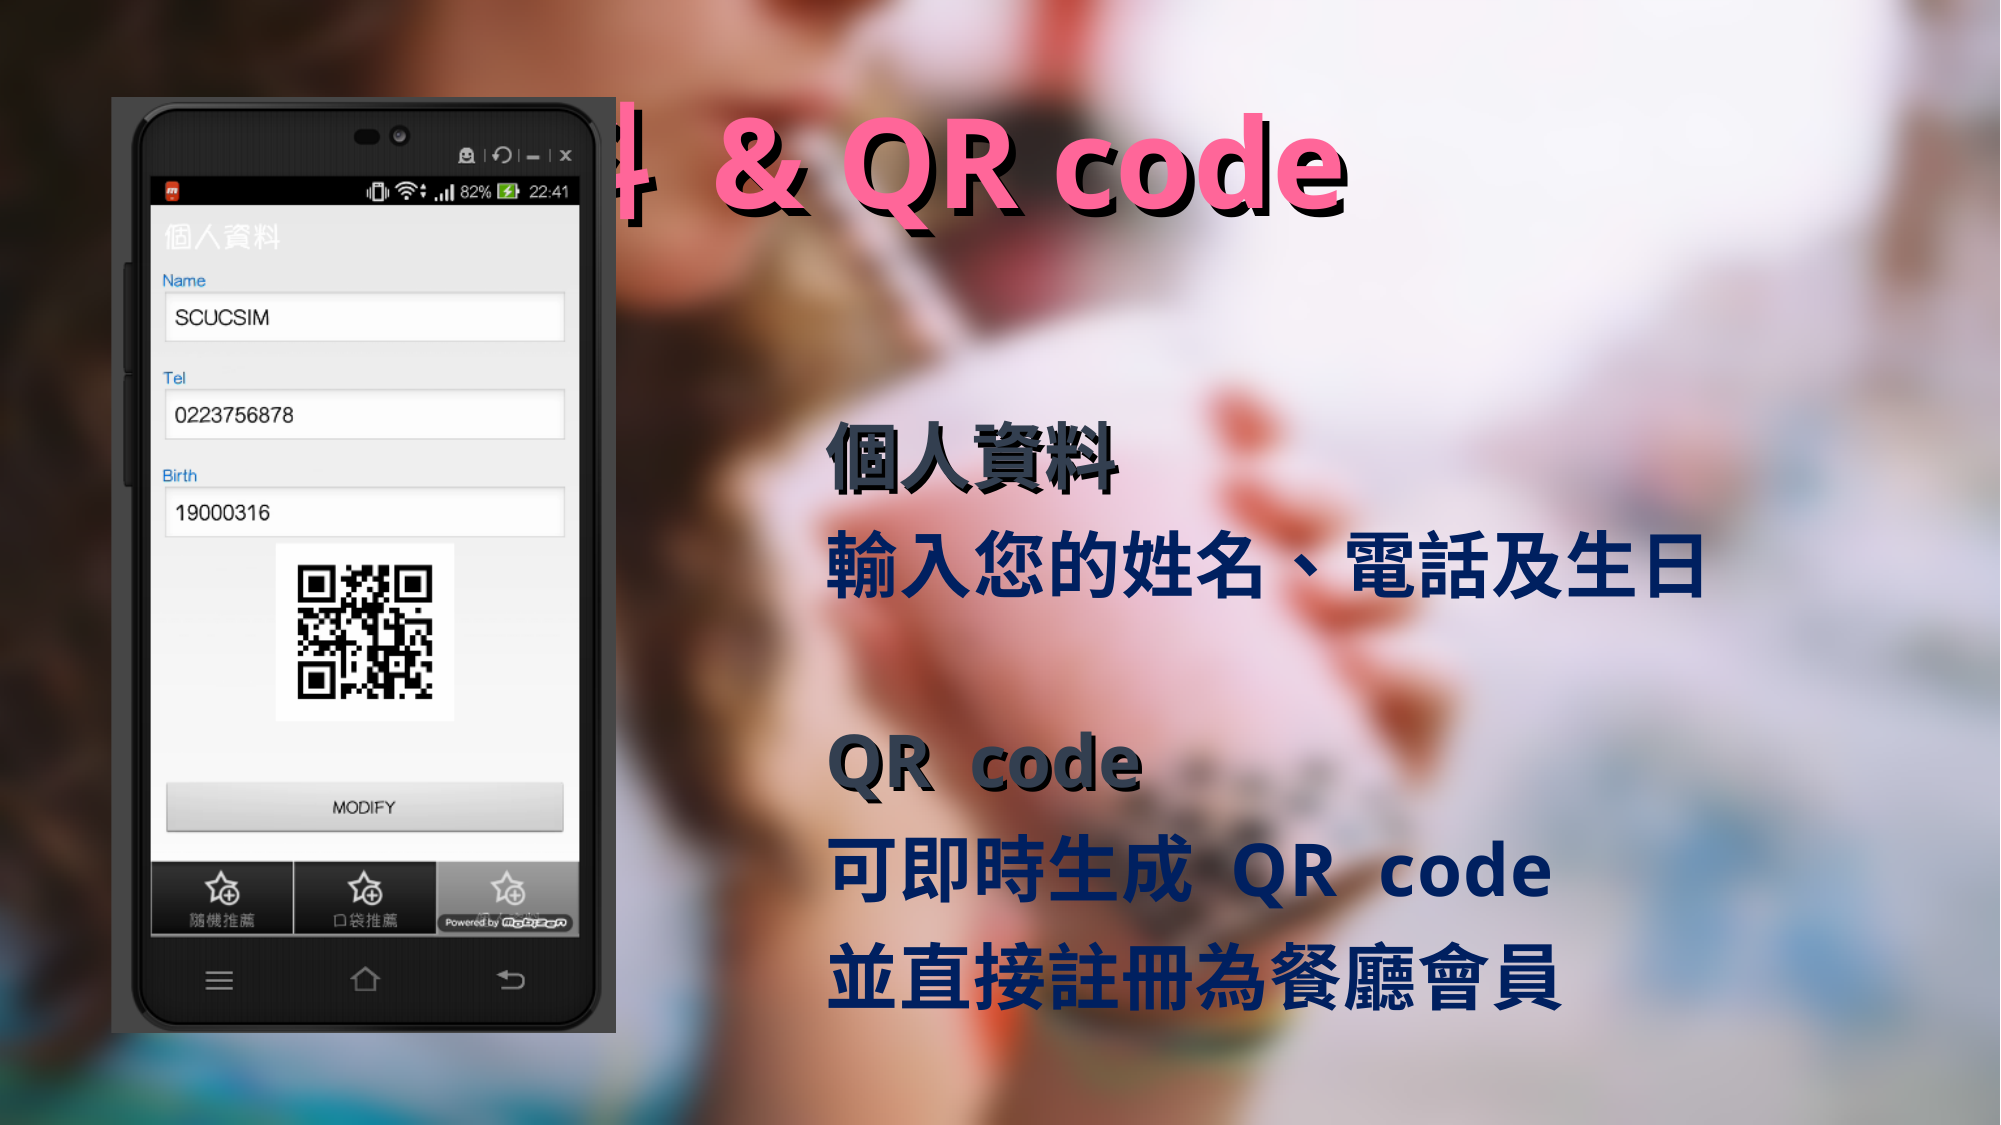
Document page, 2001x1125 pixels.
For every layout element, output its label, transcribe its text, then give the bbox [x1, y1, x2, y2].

text_box 個人資料 輸入您的姓名、電話及生日 QR code 可即時生成 QR code 並直接註冊為餐廳會員 [735, 294, 1887, 1012]
title 個人資料 & QR code [137, 59, 1863, 278]
picture [0, 0, 2000, 1125]
